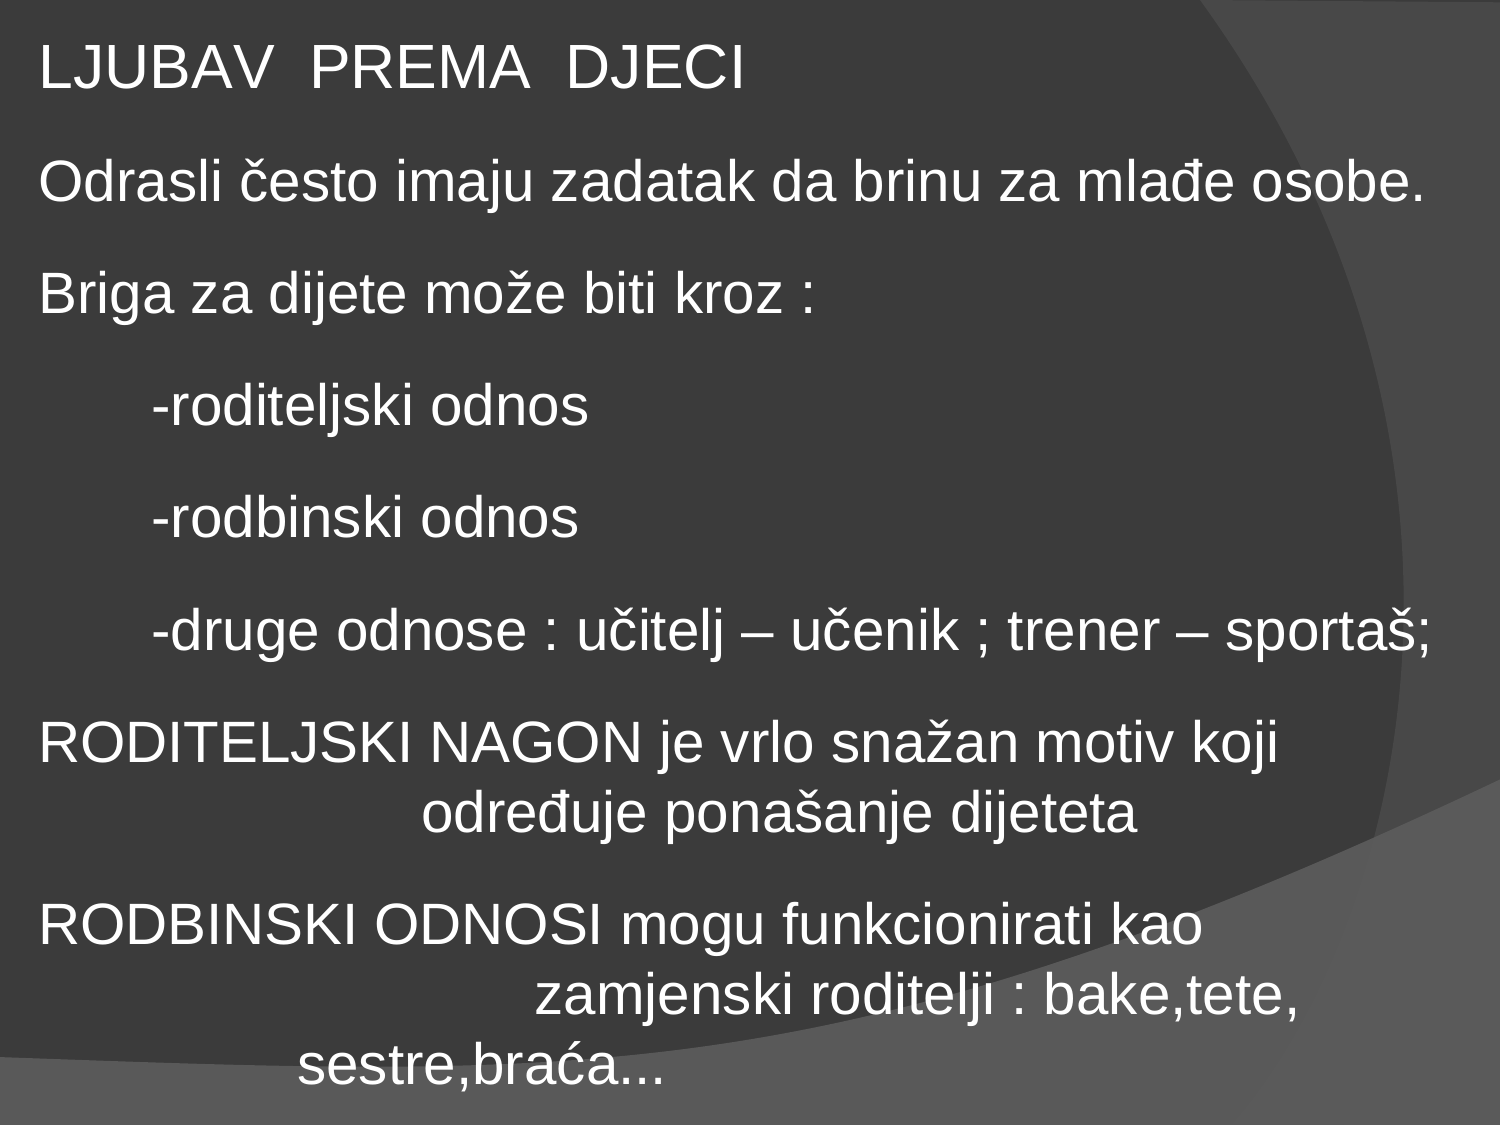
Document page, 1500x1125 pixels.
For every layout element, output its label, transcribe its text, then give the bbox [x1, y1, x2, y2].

text_box LJUBAV PREMA DJECI Odrasli često imaju zadatak da brinu za mlađe osobe. Briga za dijete može biti kroz : -roditeljski odnos -rodbinski odnos -druge odnose : učitelj – učenik ; trener – sportaš; RODITELJSKI NAGON je vrlo snažan motiv koji određuje ponašanje dijeteta RODBINSKI ODNOSI mogu funkcionirati kao zamjenski roditelji : bake,tete, sestre,braća... ODGAJATELJI : učitelji,treneri, psiholozi,socijalni radnici, voditelji izvanškolskih aktivnosti... [17, 18, 1483, 1094]
